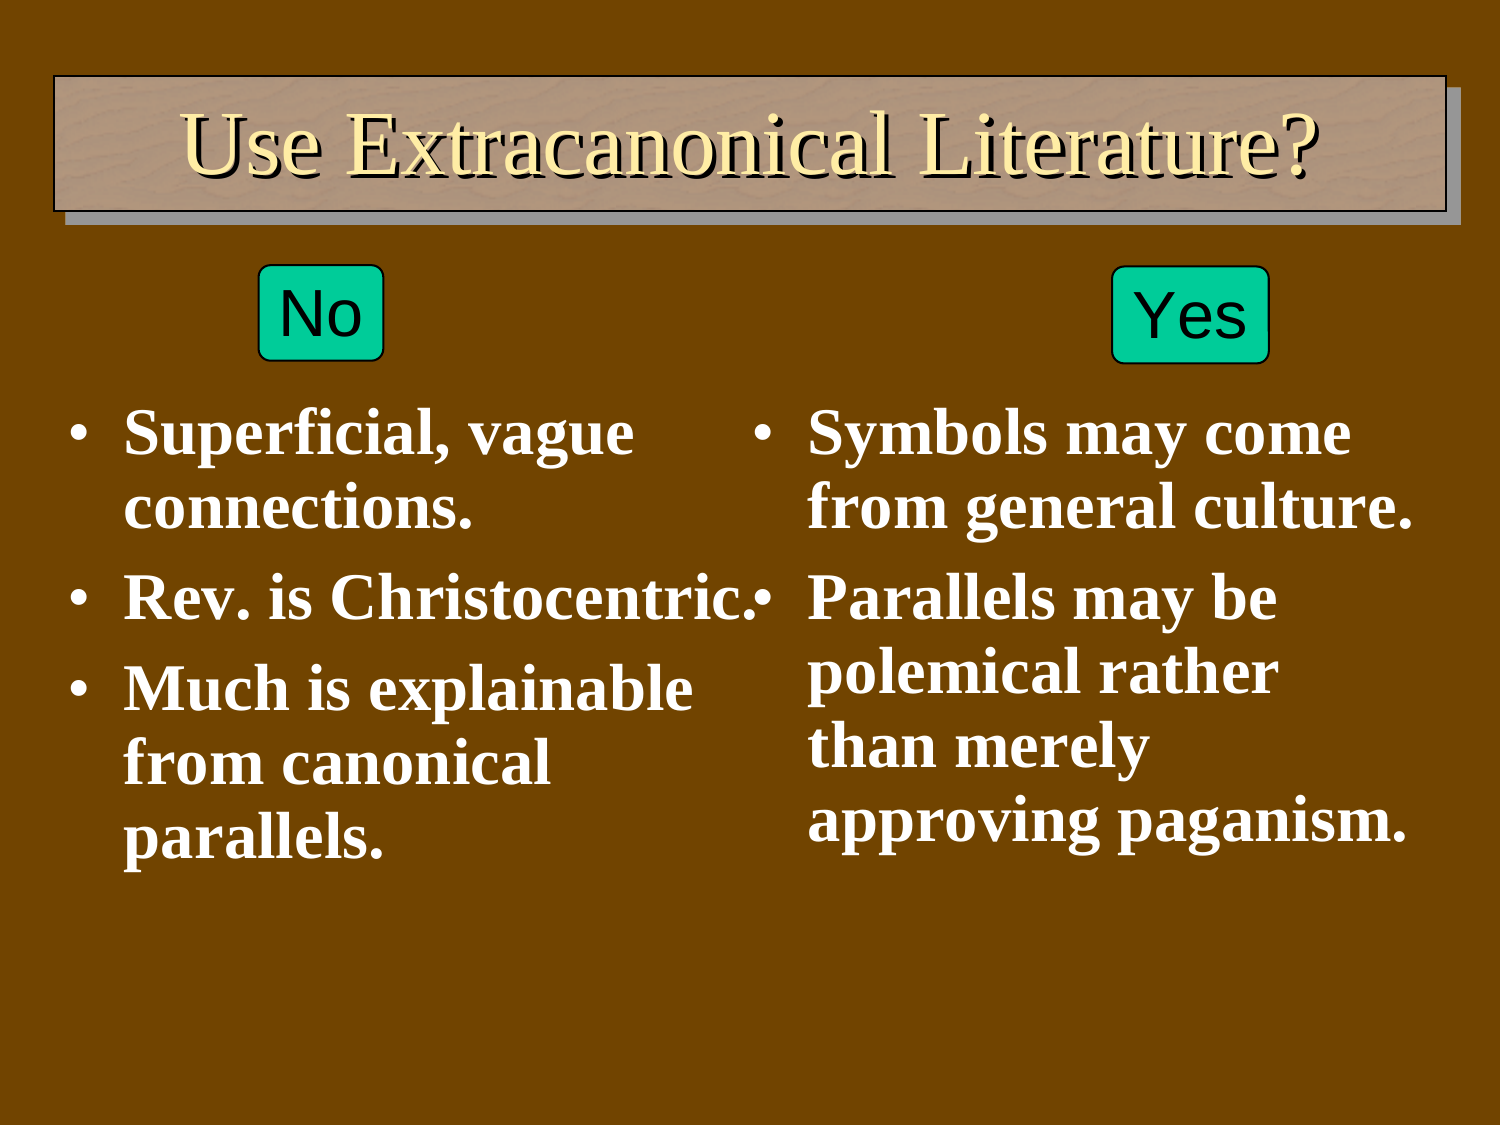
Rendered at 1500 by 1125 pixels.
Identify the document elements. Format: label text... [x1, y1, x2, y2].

list Superficial, vague connections. Rev. is Christocentric. Much is explainable from canonical parallels. [52, 387, 736, 1000]
text_box No [258, 265, 384, 361]
title Use Extracanonical Literature? [65, 85, 1435, 203]
picture [55, 77, 1445, 210]
list Symbols may come from general culture. Parallels may be polemical rather than merely approving paganism. [736, 387, 1435, 1000]
text_box Yes [1112, 266, 1269, 364]
